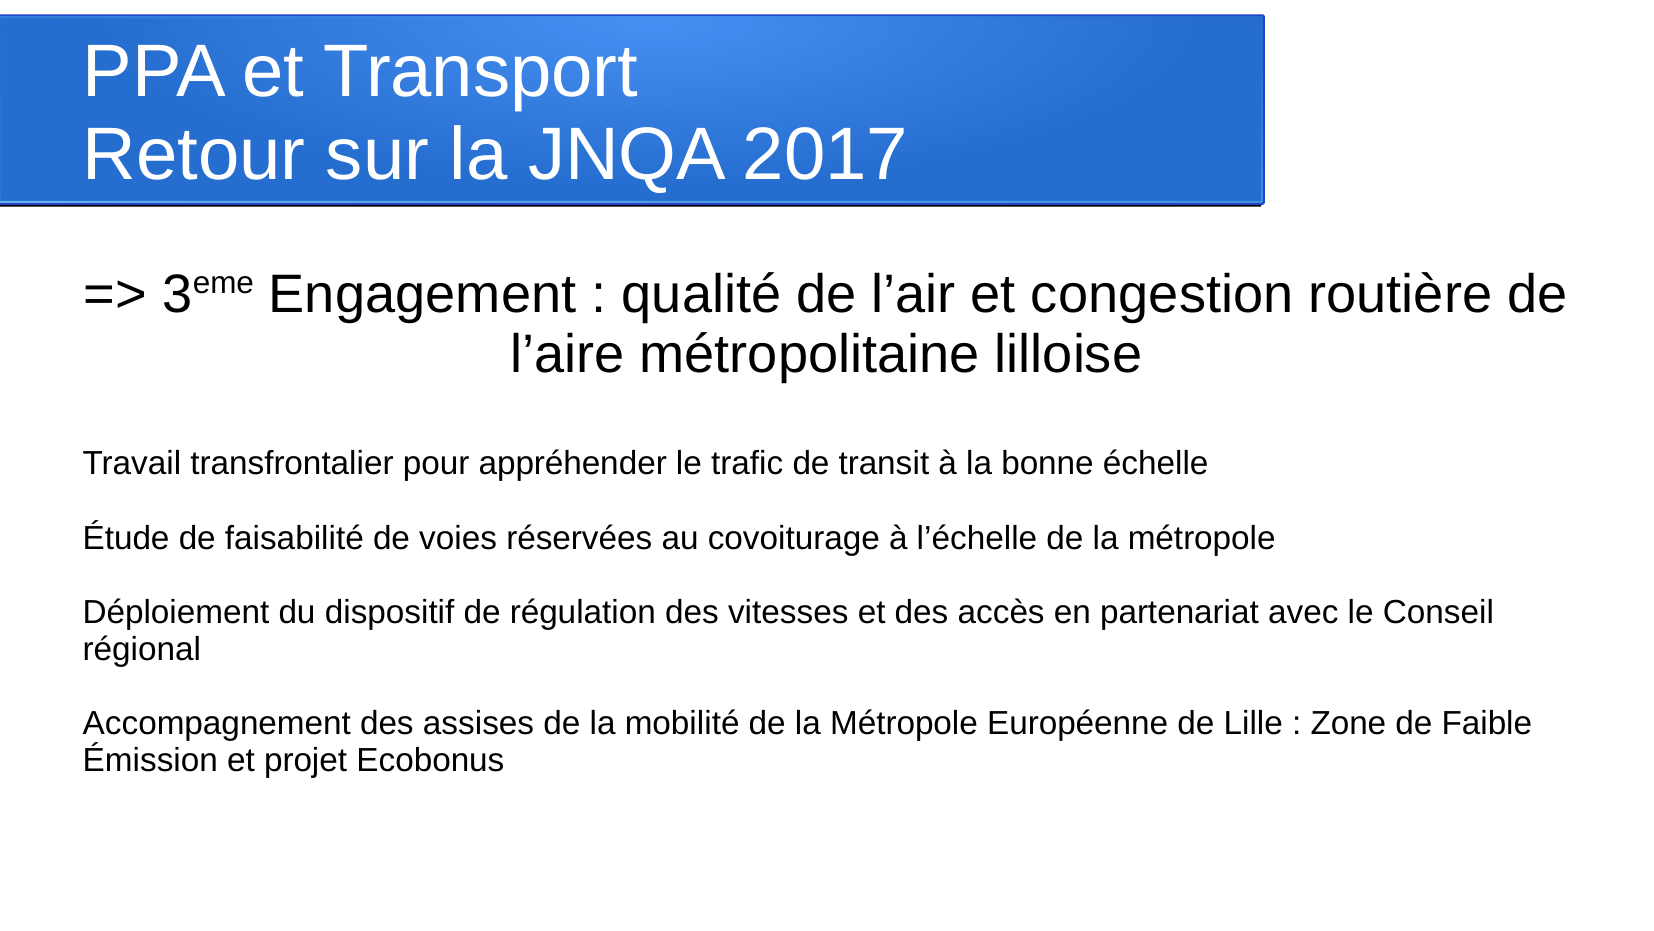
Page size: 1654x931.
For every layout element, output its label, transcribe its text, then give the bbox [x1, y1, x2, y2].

subtitle => 3eme Engagement : qualité de l’air et congestion routière de l’aire métropolitaine lilloise Travail transfrontalier pour appréhender le trafic de transit à la bonne échelle Étude de faisabilité de voies réservées au covoiturage à l’échelle de la métropole Déploiement du dispositif de régulation des vitesses et des accès en partenariat avec le Conseil régional Accompagnement des assises de la mobilité de la Métropole Européenne de Lille : Zone de Faible Émission et projet Ecobonus [82, 141, 1571, 847]
title PPA et Transport Retour sur la JNQA 2017 [82, 29, 1235, 141]
